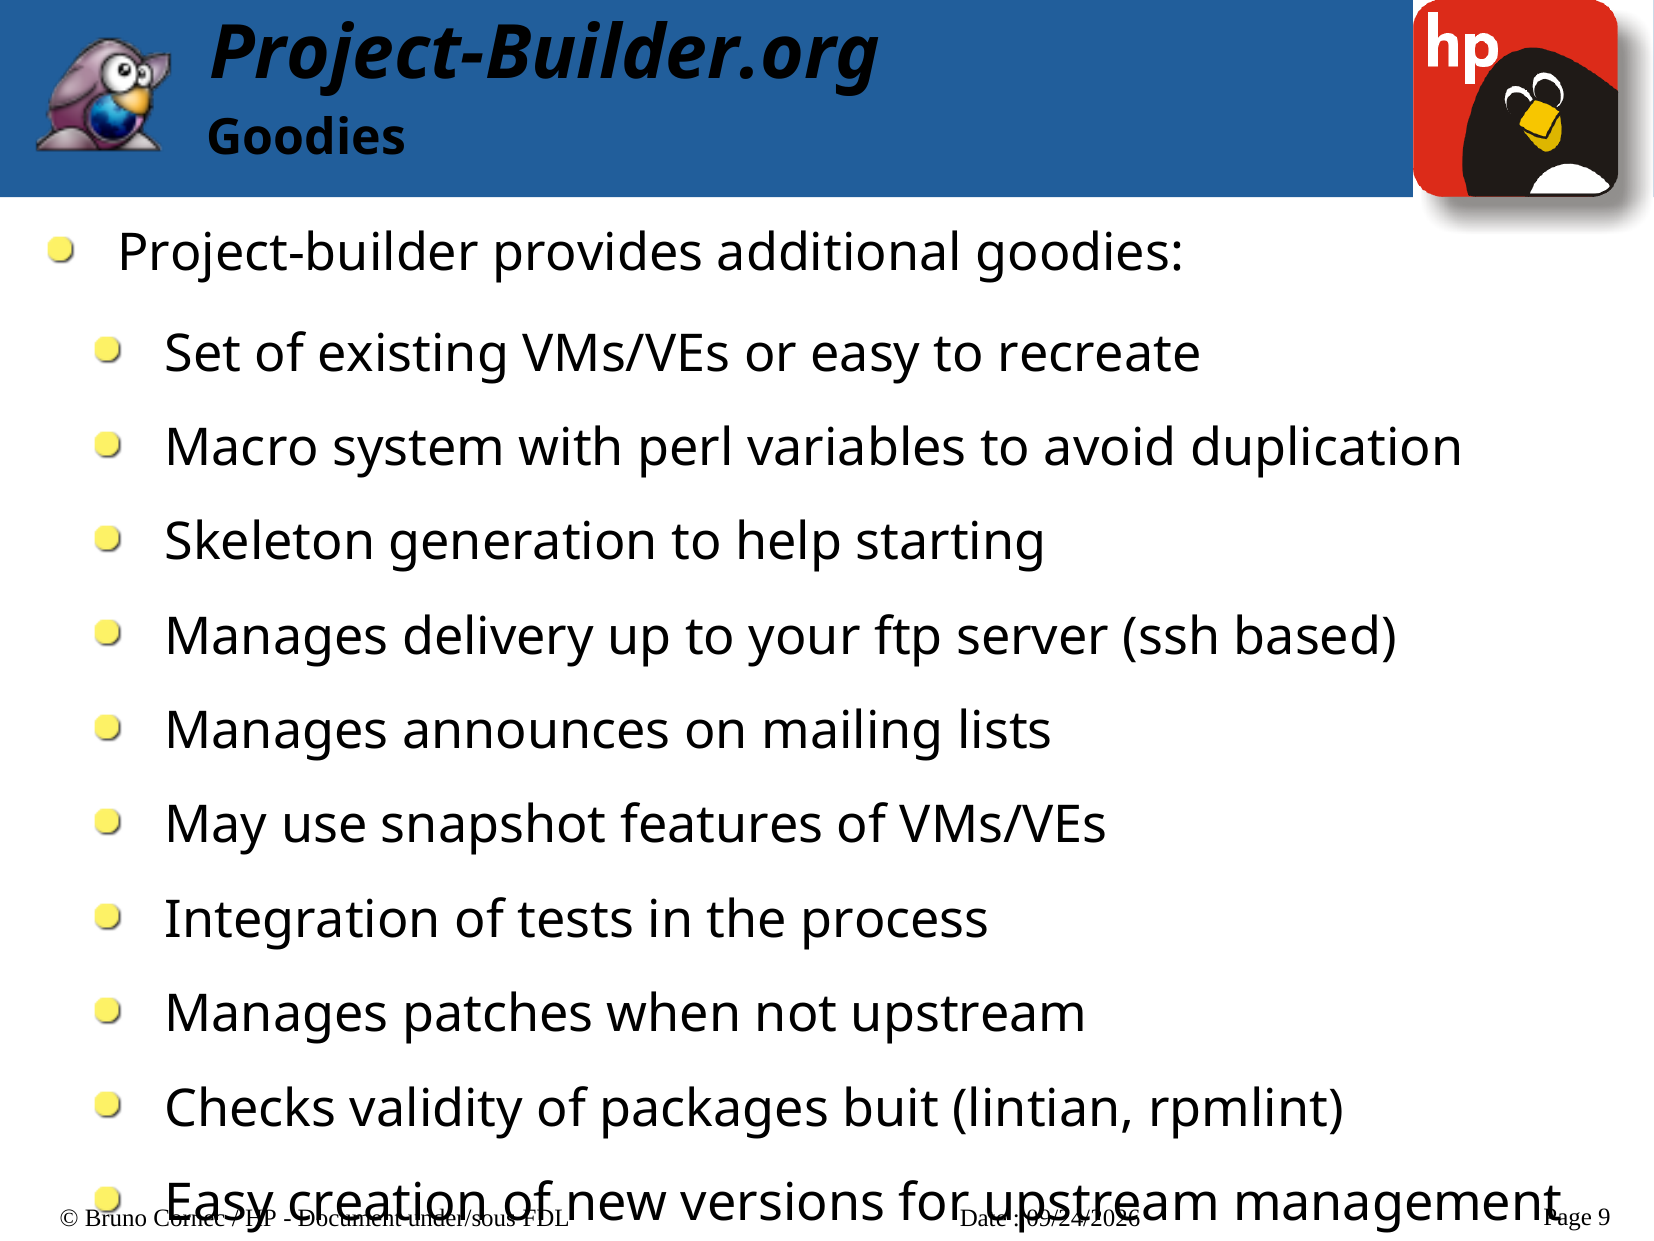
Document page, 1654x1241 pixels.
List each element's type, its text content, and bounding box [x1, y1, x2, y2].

list Project-builder provides additional goodies: Set of existing VMs/VEs or easy to recreate Macro system with perl variables to avoid duplication Skeleton generation to help starting Manages delivery up to your ftp server (ssh based) Manages announces on mailing lists May use snapshot features of VMs/VEs Integration of tests in the process Manages patches when not upstream Checks validity of packages buit (lintian, rpmlint) Easy creation of new versions for upstream management [34, 215, 1642, 1123]
picture [1413, 0, 1654, 235]
title Goodies [206, 56, 1121, 218]
picture [93, 1185, 124, 1216]
picture [0, 0, 211, 199]
